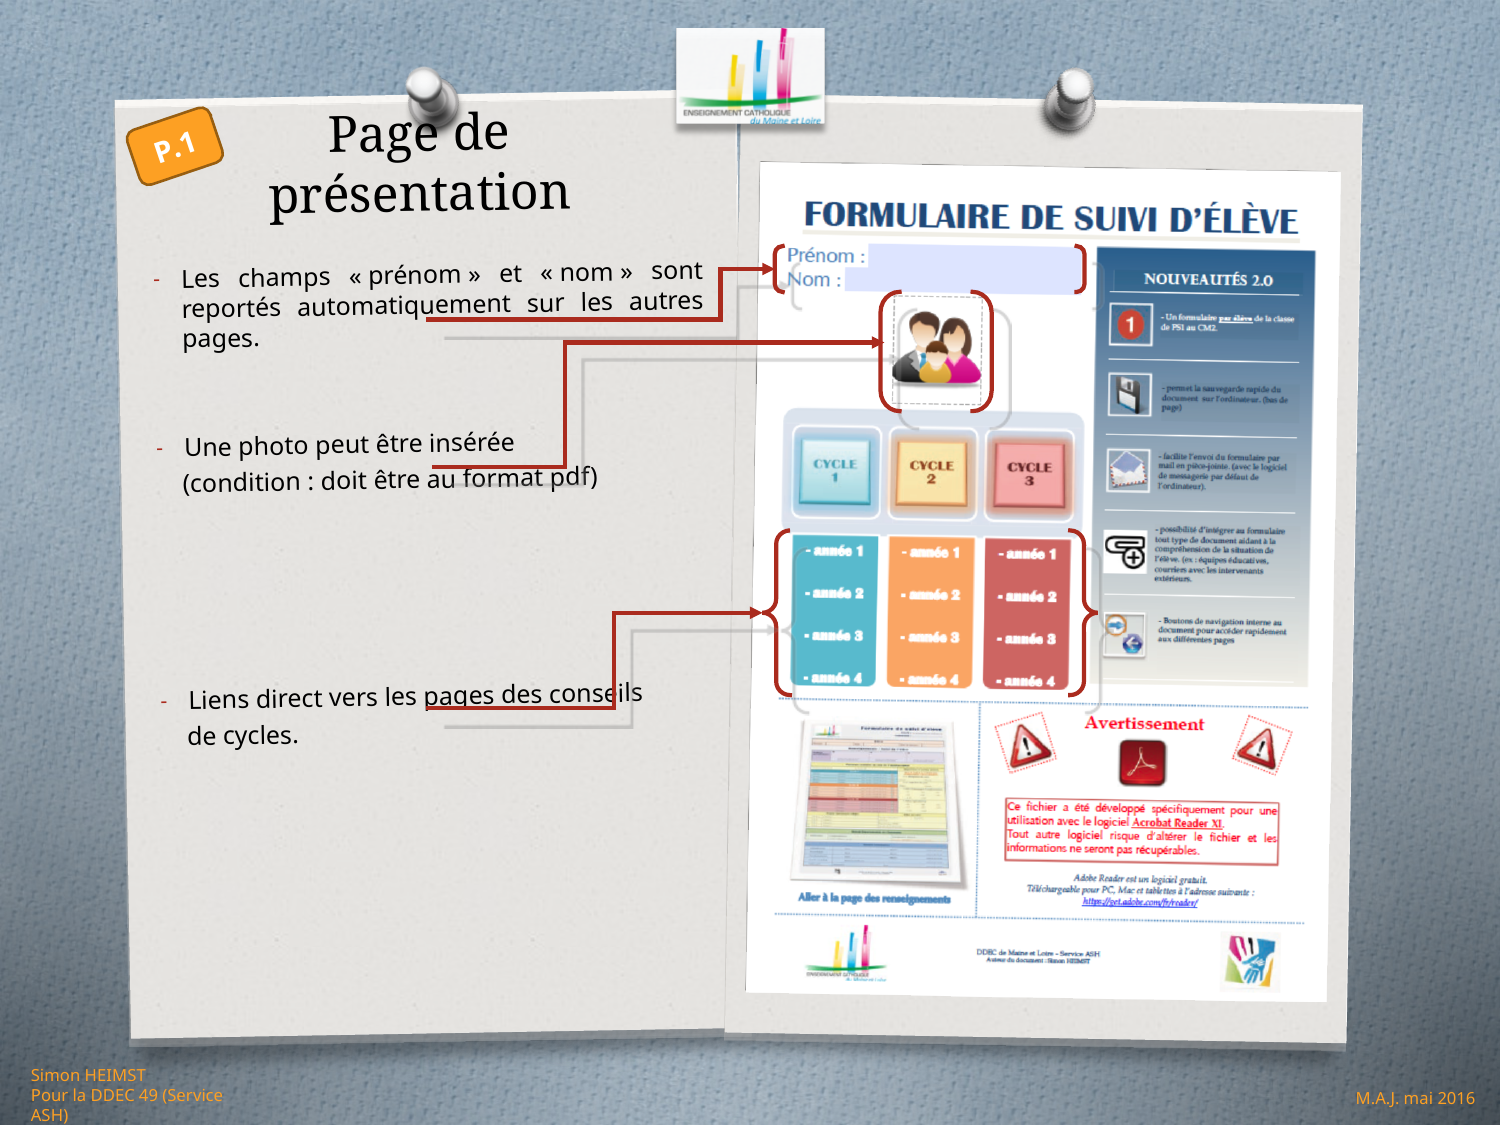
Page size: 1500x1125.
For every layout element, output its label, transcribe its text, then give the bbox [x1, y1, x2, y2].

picture [0, 0, 1500, 1125]
list Les champs « prénom » et « nom » sont reportés automatiquement sur les autres pages. Une photo peut être insérée (condition : doit être au format pdf) Liens direct vers les pages des conseils de cycles. [137, 246, 732, 1032]
text_box Simon HEIMST Pour la DDEC 49 (Service ASH) [16, 1056, 265, 1125]
text_box P.1 [127, 107, 223, 185]
title Page de présentation [168, 148, 673, 233]
text_box M.A.J. mai 2016 [1241, 1080, 1491, 1116]
